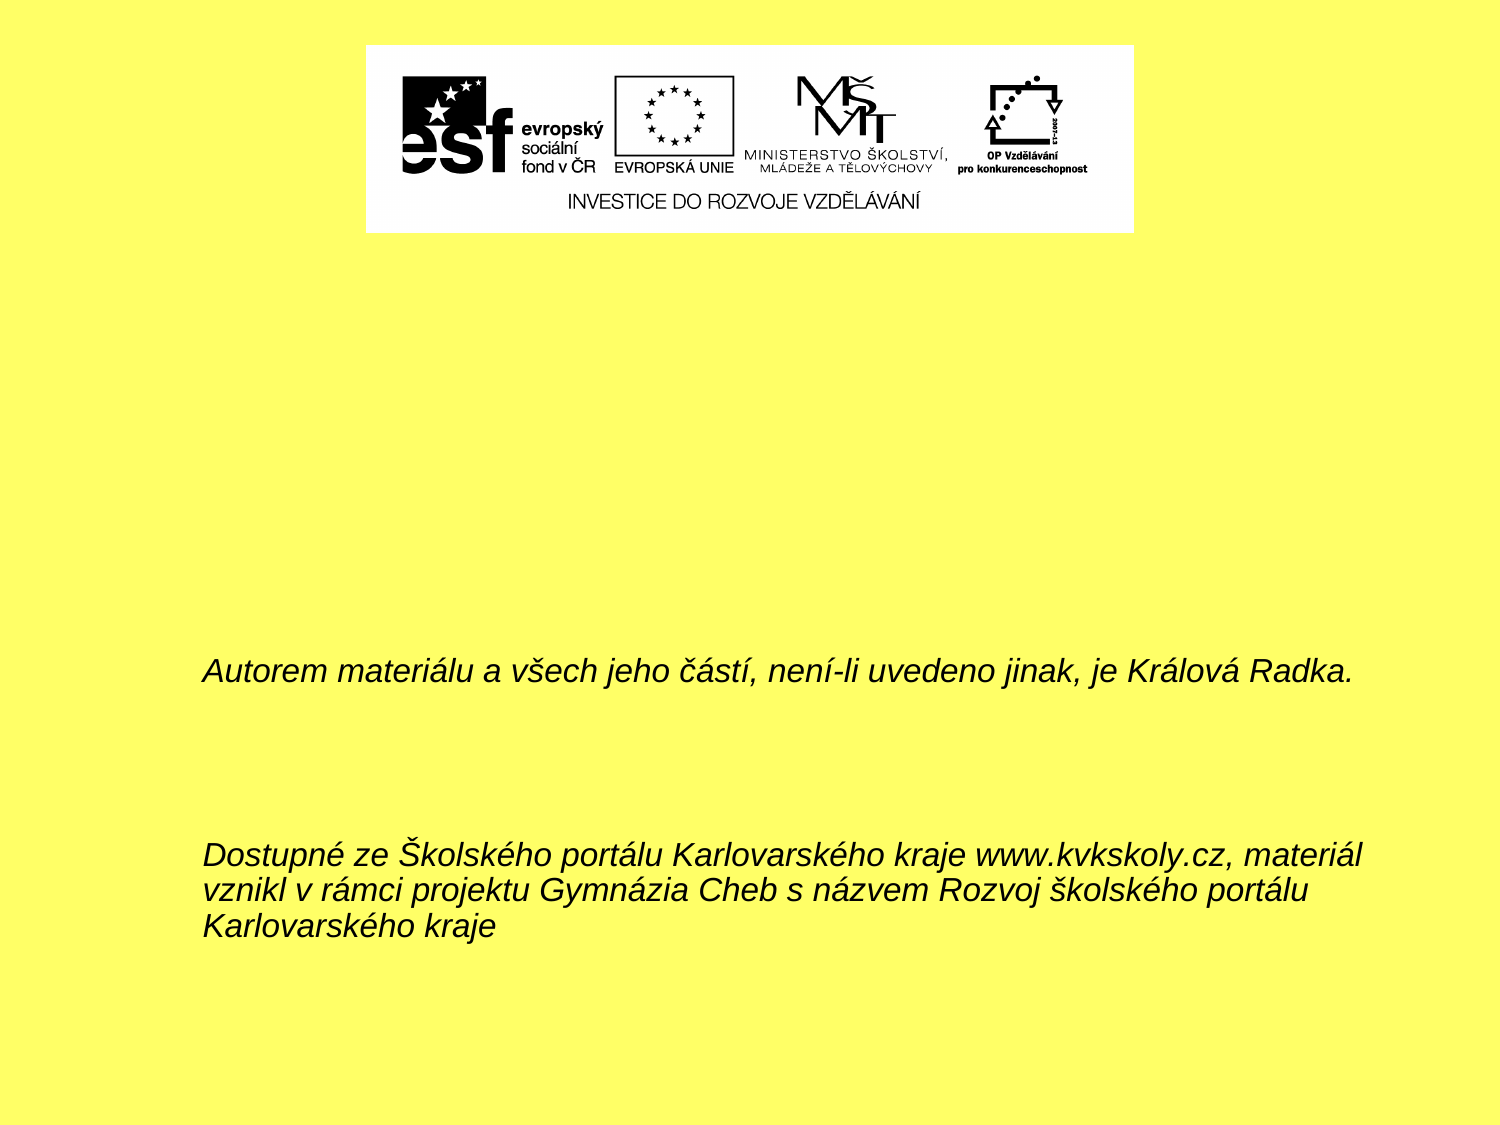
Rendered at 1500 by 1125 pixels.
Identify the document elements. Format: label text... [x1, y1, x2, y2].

list Autorem materiálu a všech jeho částí, není-li uvedeno jinak, je Králová Radka. Dostupné ze Školského portálu Karlovarského kraje www.kvkskoly.cz, materiál vznikl v rámci projektu Gymnázia Cheb s názvem Rozvoj školského portálu Karlovarského kraje [75, 262, 1426, 1005]
picture [366, 45, 1134, 233]
